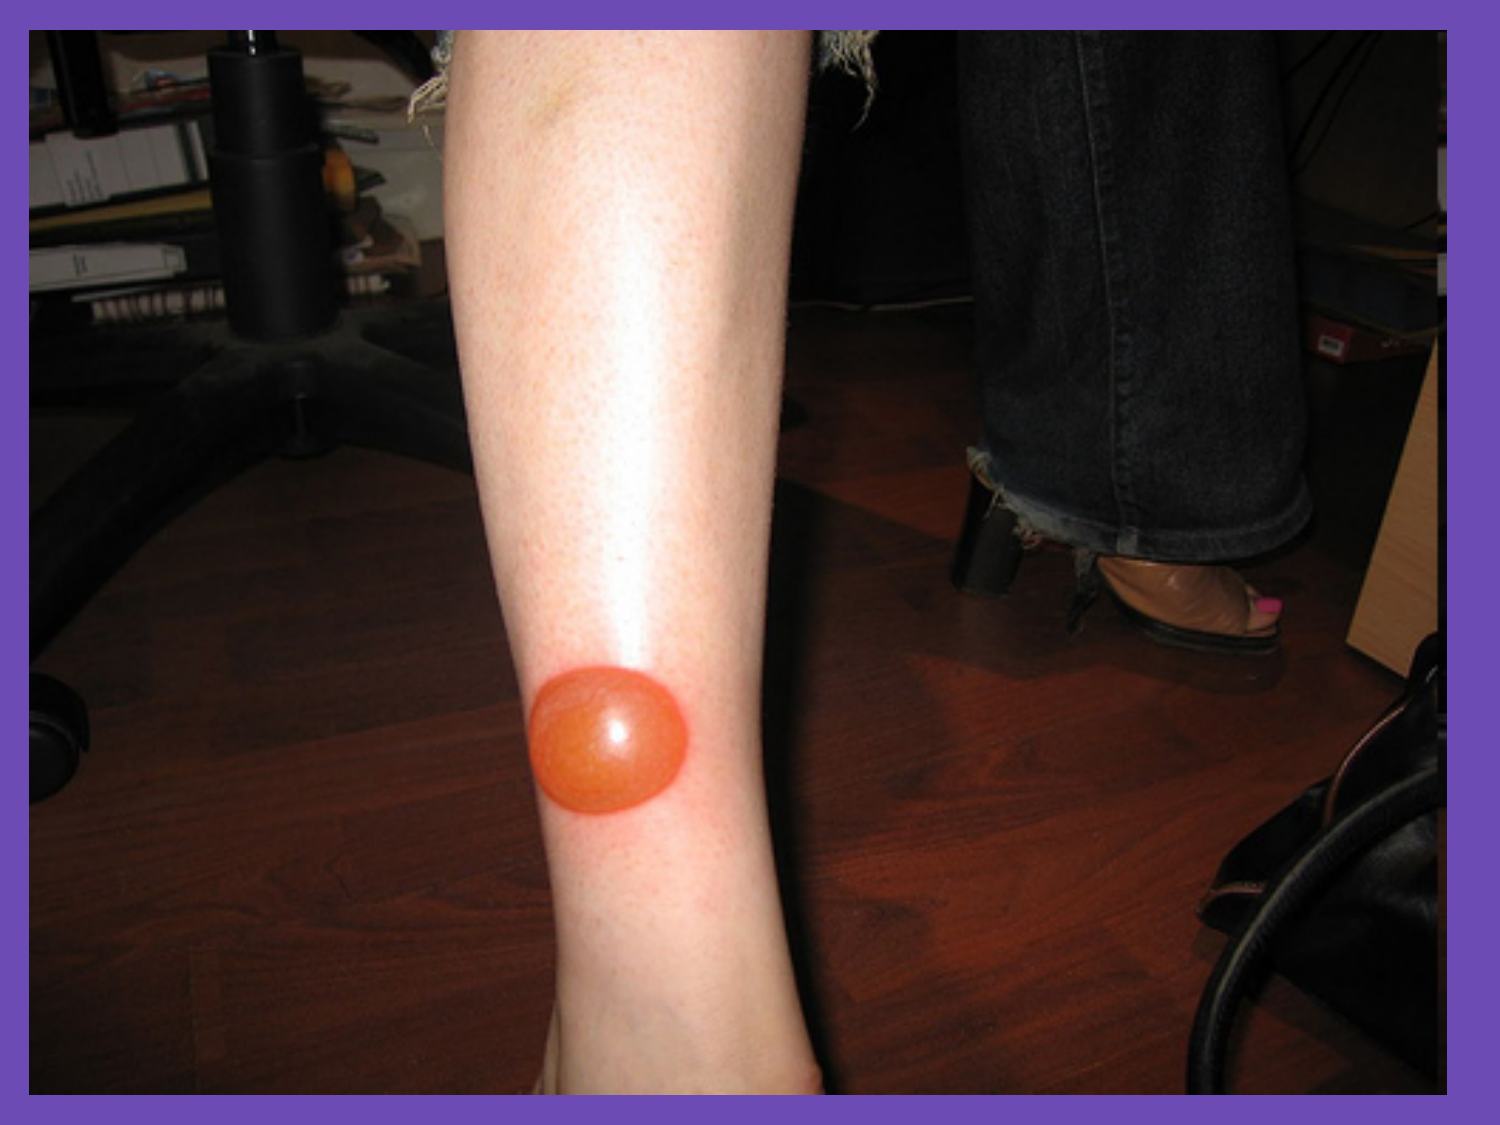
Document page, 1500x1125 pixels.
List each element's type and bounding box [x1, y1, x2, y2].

picture [29, 30, 1447, 1095]
